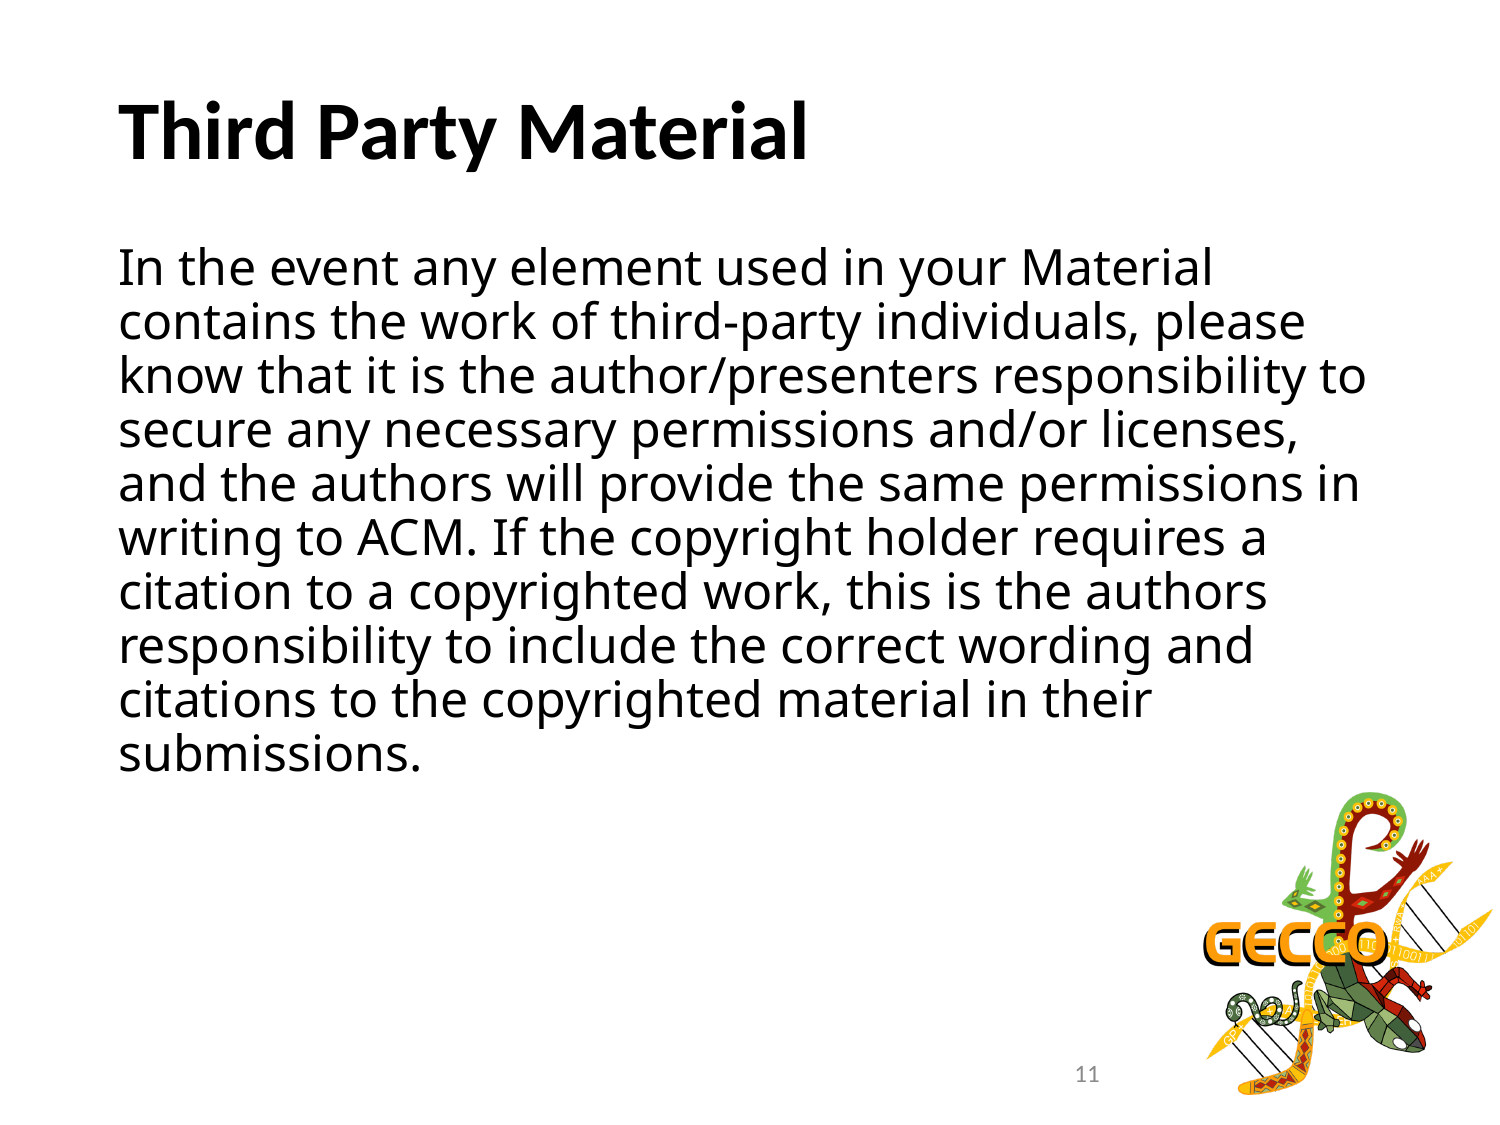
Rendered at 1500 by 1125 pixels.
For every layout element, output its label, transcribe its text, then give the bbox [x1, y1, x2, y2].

text_box <number> [1059, 1042, 1397, 1103]
title Third Party Material [103, 59, 1397, 207]
picture [1195, 782, 1500, 1103]
list In the event any element used in your Material contains the work of third-party individuals, please know that it is the author/presenters responsibility to secure any necessary permissions and/or licenses, and the authors will provide the same permissions in writing to ACM. If the copyright holder requires a citation to a copyrighted work, this is the authors responsibility to include the correct wording and citations to the copyrighted material in their submissions. [103, 234, 1397, 1014]
